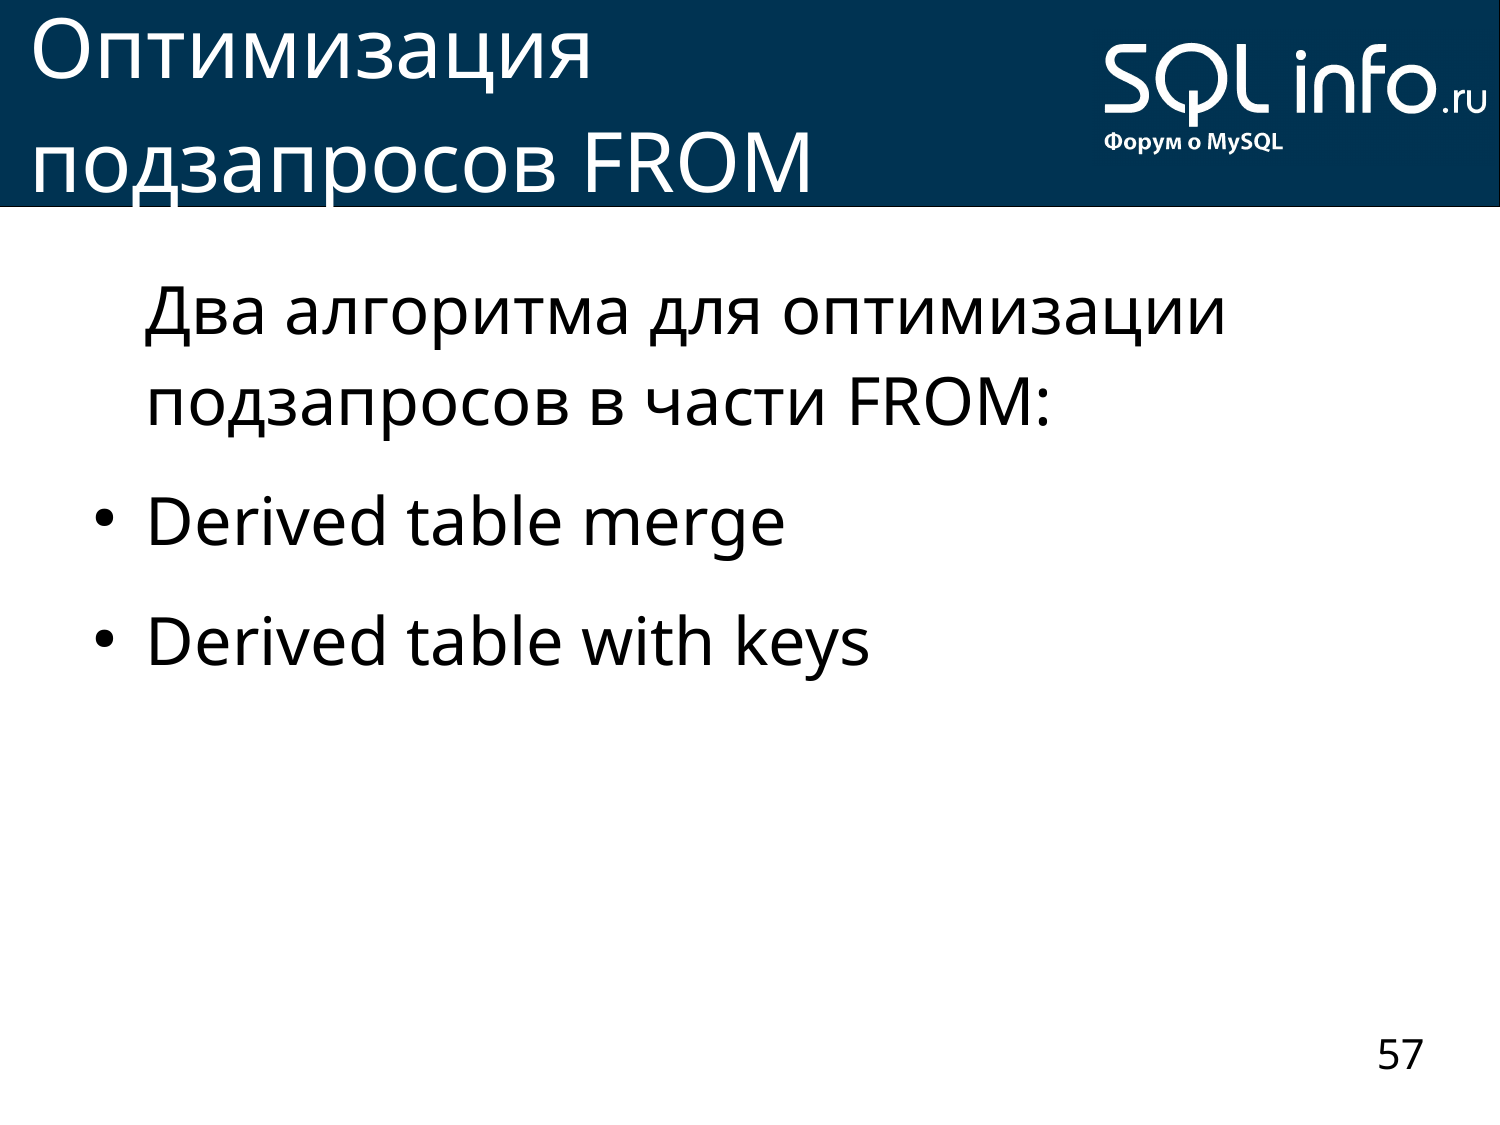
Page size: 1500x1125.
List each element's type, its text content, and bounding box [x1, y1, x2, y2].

picture [1093, 29, 1495, 166]
title Оптимизация подзапросов FROM [29, 0, 1093, 207]
list Два алгоритма для оптимизации подзапросов в части FROM: Derived table merge Derived table with keys [75, 263, 1425, 916]
